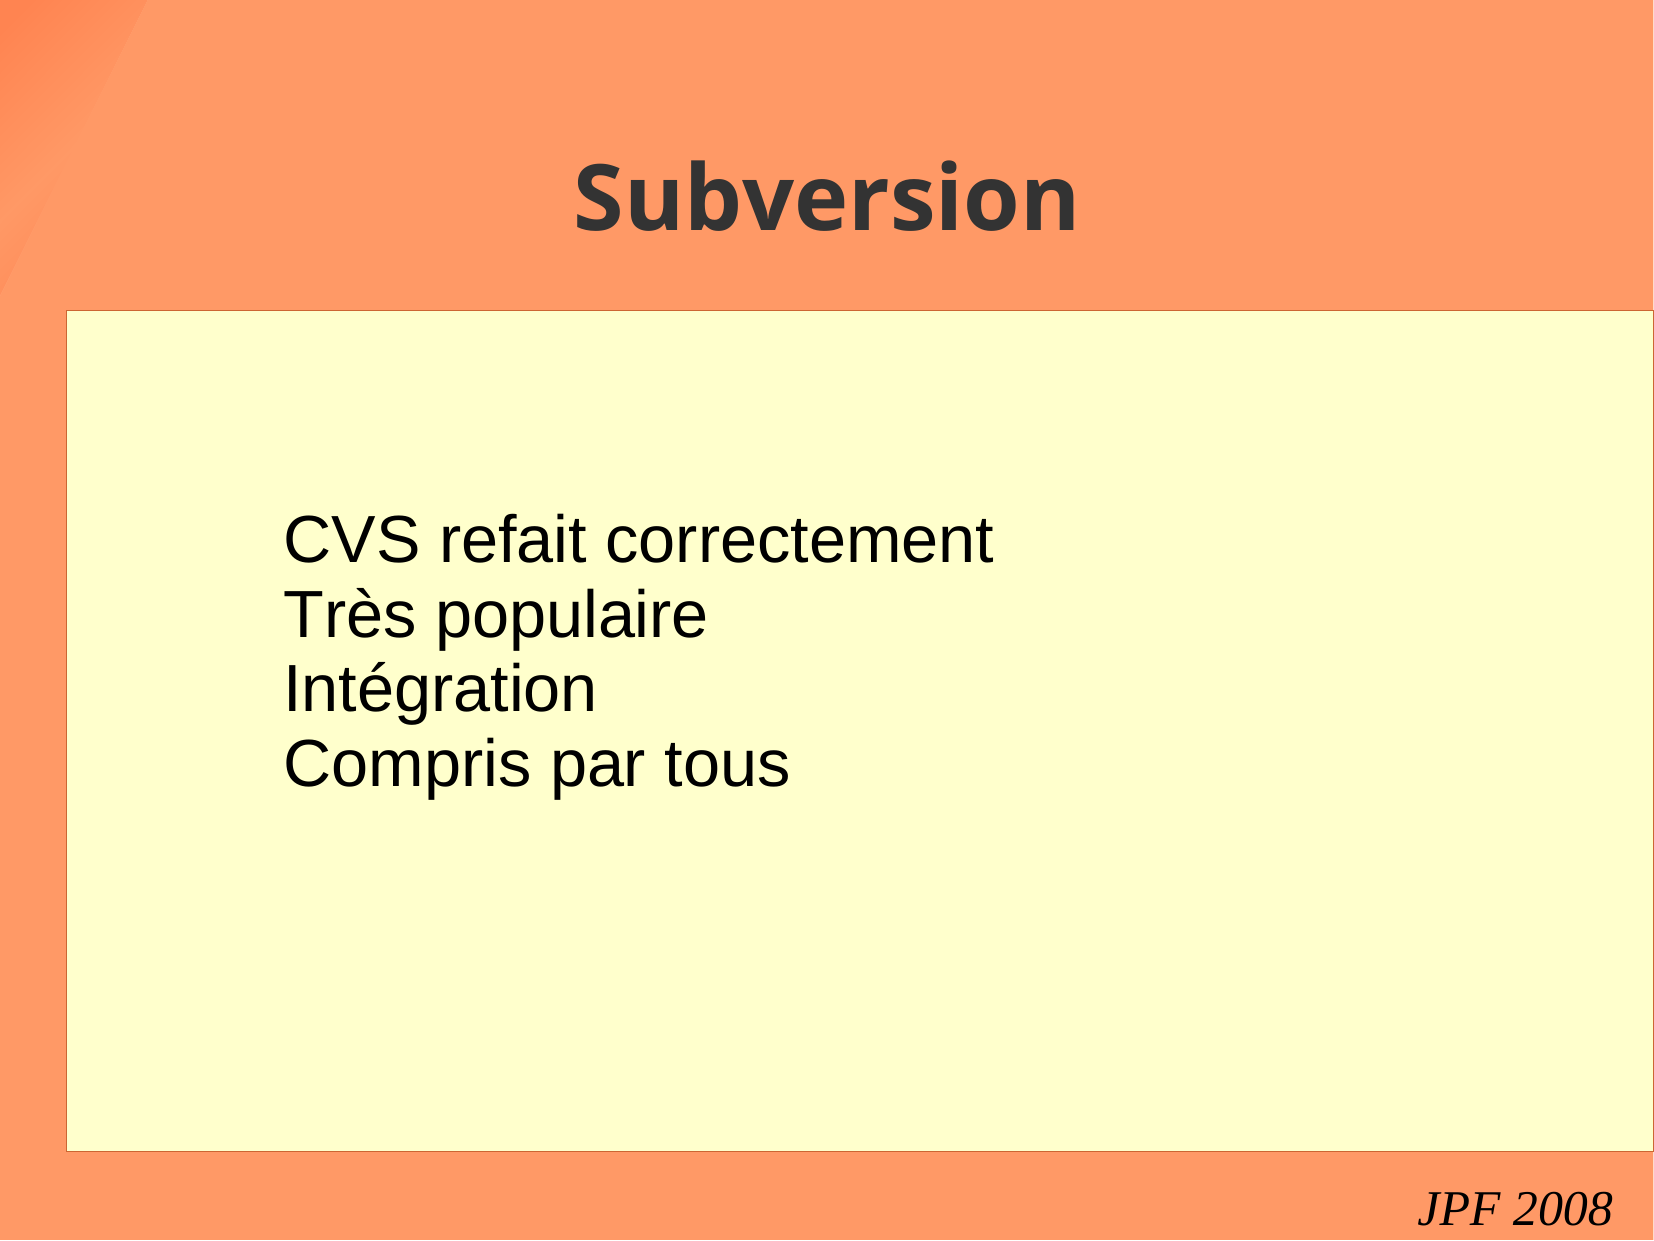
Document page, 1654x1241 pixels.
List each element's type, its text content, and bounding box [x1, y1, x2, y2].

list CVS refait correctement Très populaire Intégration Compris par tous [265, 501, 1535, 1127]
title Subversion [121, 91, 1534, 299]
